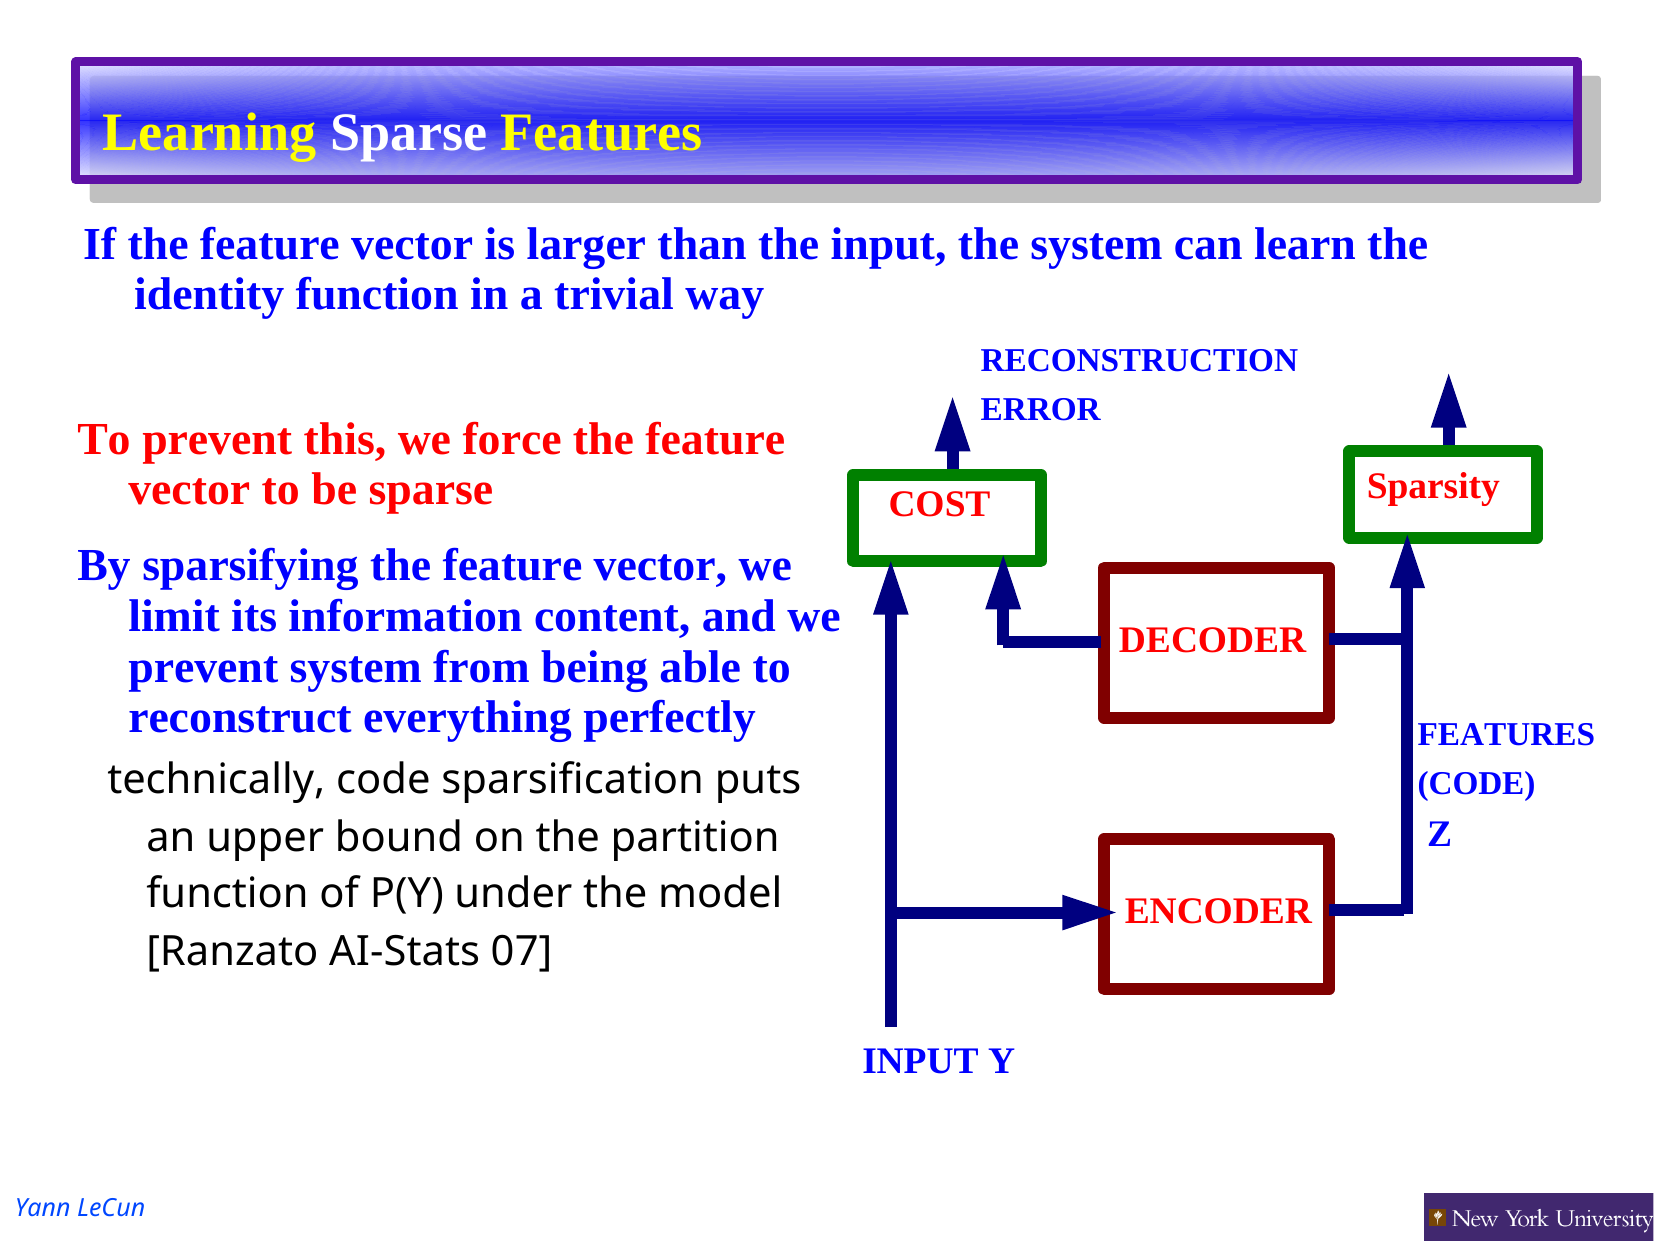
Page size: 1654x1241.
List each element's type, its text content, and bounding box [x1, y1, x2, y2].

picture [1424, 1193, 1654, 1241]
text_box DECODER [1098, 605, 1361, 708]
list To prevent this, we force the feature vector to be sparse By sparsifying the feature vector, we limit its information content, and we prevent system from being able to reconstruct everything perfectly technically, code sparsification puts an upper bound on the partition function of P(Y) under the model [Ranzato AI-Stats 07] [77, 413, 845, 1218]
text_box FEATURES (CODE) Z [1396, 702, 1626, 1074]
text_box ENCODER [1103, 877, 1367, 979]
list If the feature vector is larger than the input, the system can learn the identity function in a trivial way [83, 218, 1516, 413]
text_box Sparsity [1346, 452, 1538, 554]
text_box COST [867, 469, 1131, 572]
text_box INPUT Y [845, 1027, 1106, 1167]
text_box RECONSTRUCTION ERROR [959, 328, 1351, 468]
title Learning Sparse Features [75, 61, 1578, 180]
